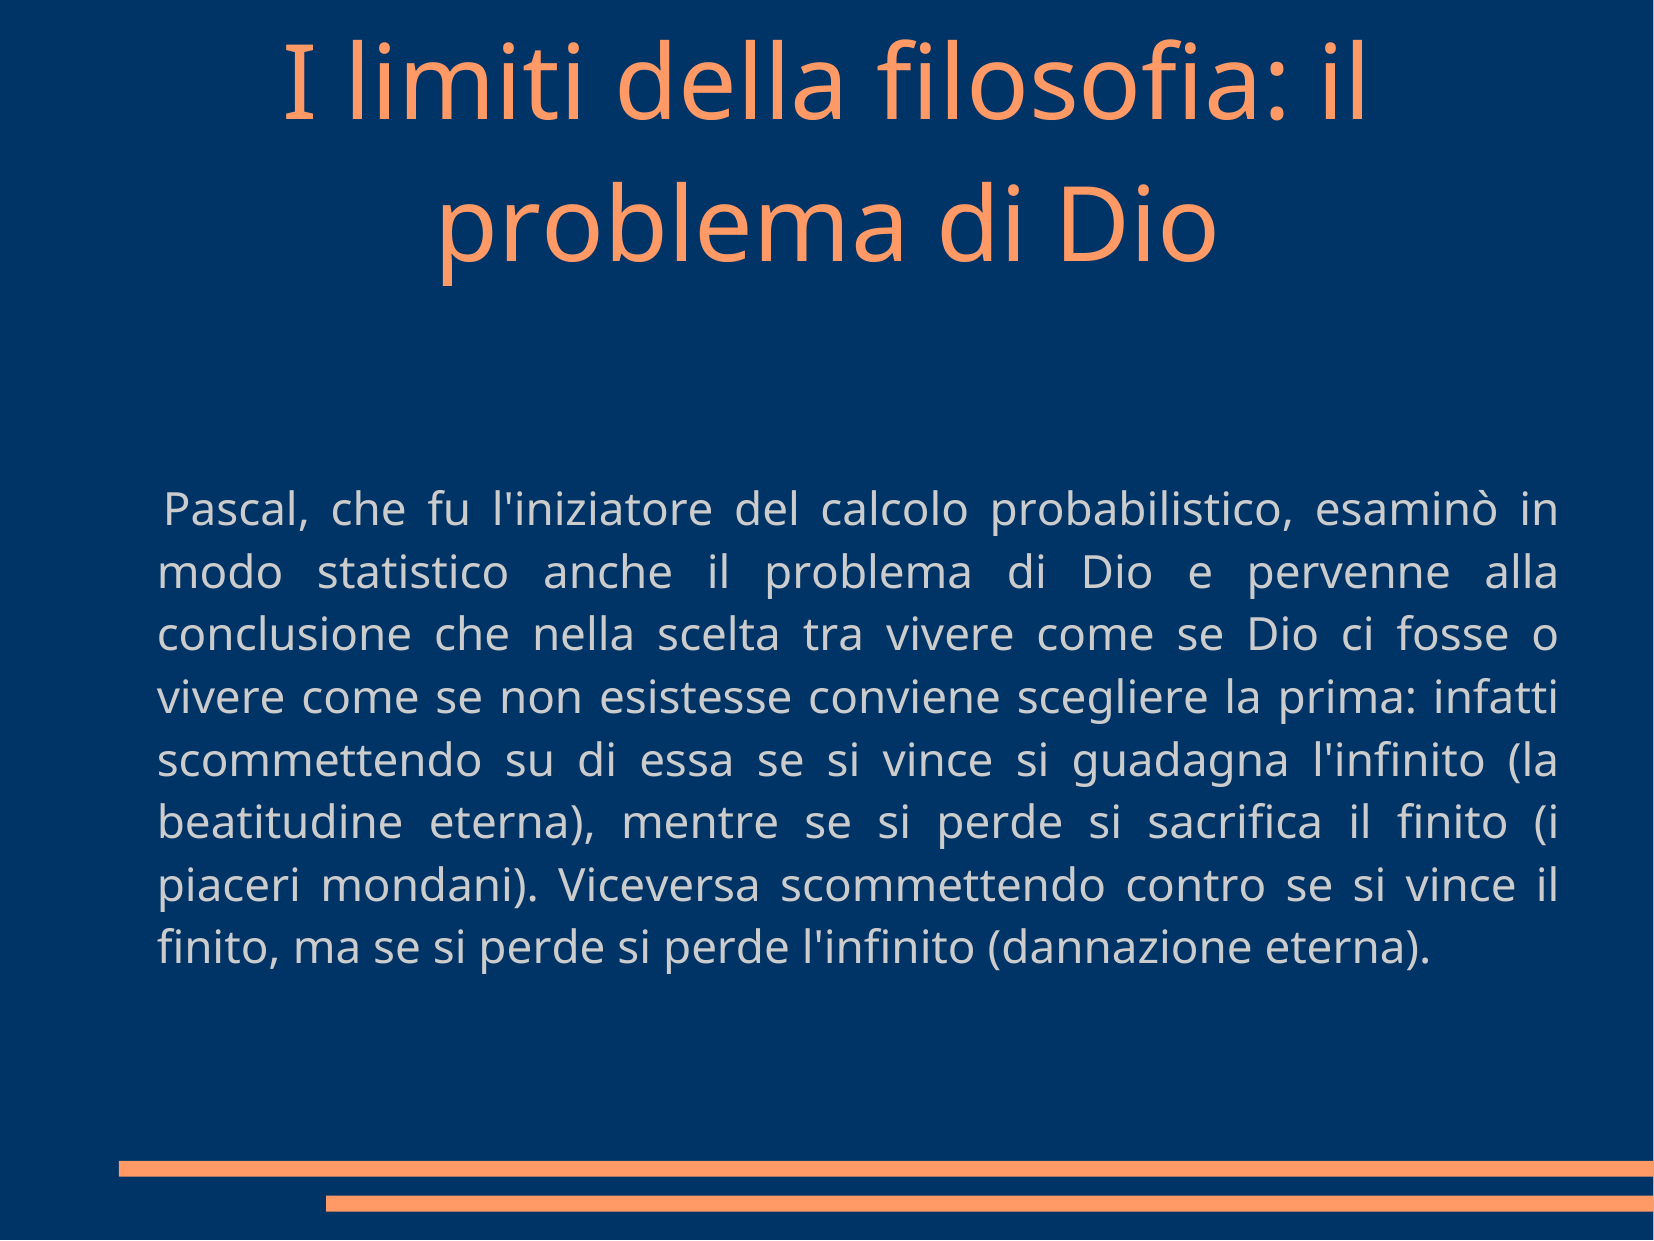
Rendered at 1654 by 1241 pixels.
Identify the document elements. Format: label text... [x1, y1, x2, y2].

subtitle Pascal, che fu l'iniziatore del calcolo probabilistico, esaminò in modo statistico anche il problema di Dio e pervenne alla conclusione che nella scelta tra vivere come se Dio ci fosse o vivere come se non esistesse conviene scegliere la prima: infatti scommettendo su di essa se si vince si guadagna l'infinito (la beatitudine eterna), mentre se si perde si sacrifica il finito (i piaceri mondani). Viceversa scommettendo contro se si vince il finito, ma se si perde si perde l'infinito (dannazione eterna). [121, 329, 1561, 1125]
title I limiti della filosofia: il problema di Dio [121, 0, 1534, 315]
